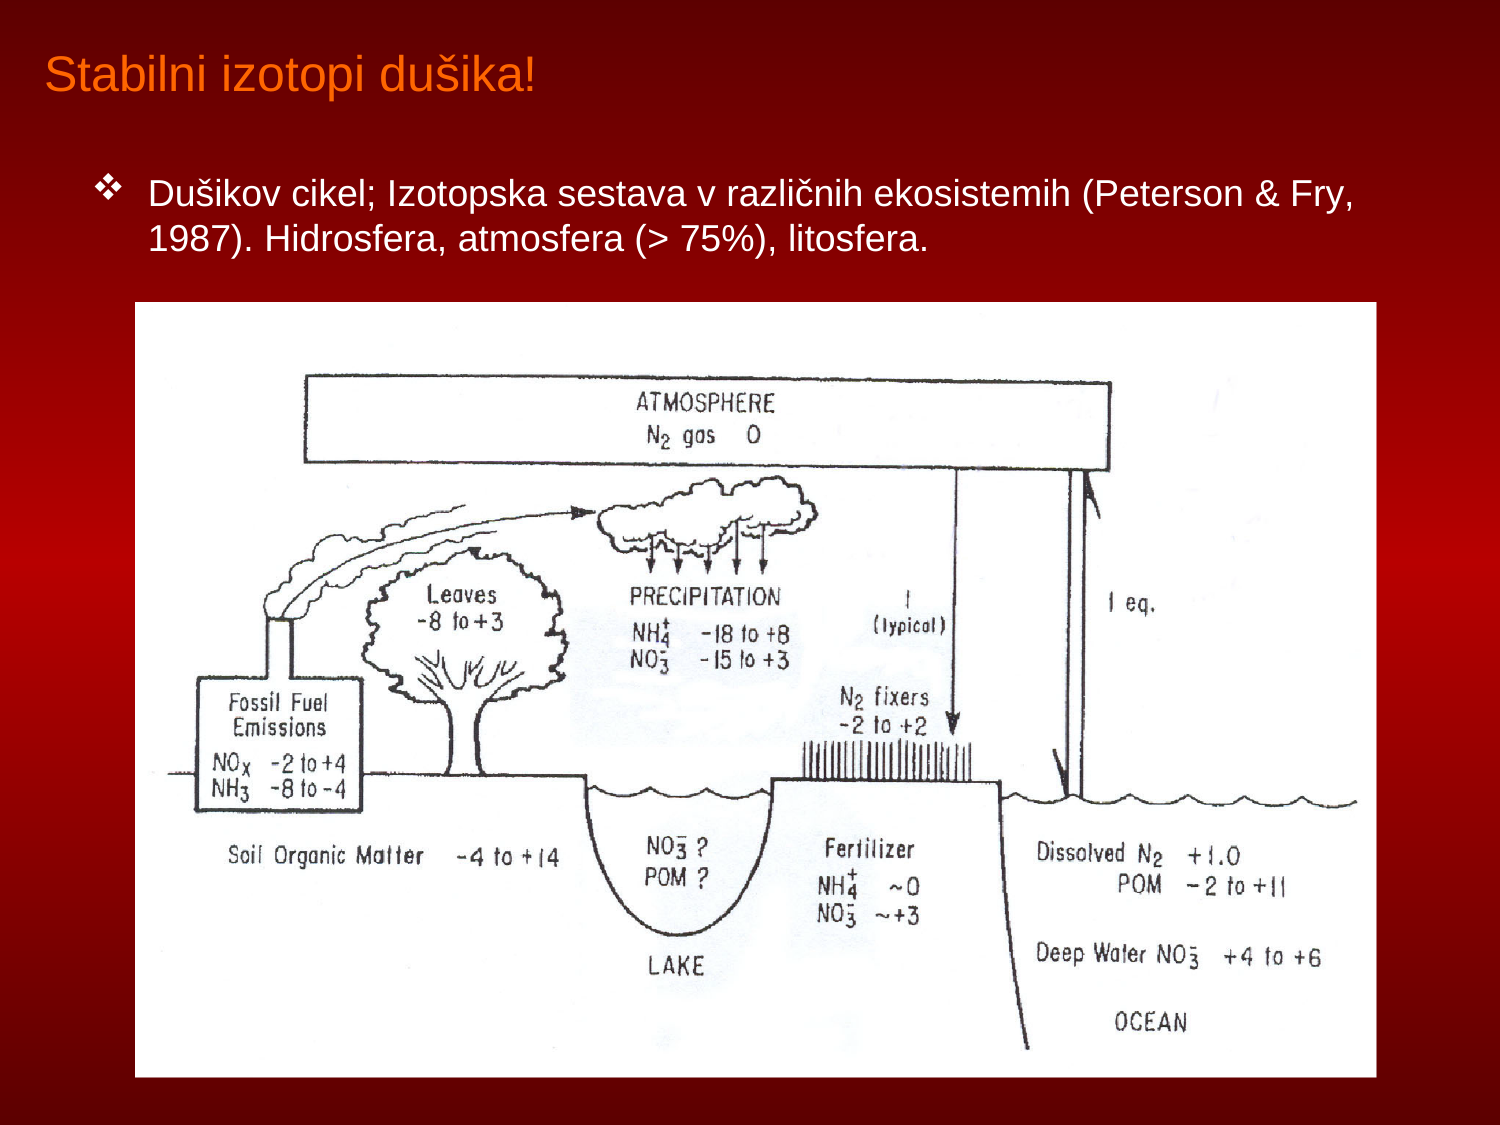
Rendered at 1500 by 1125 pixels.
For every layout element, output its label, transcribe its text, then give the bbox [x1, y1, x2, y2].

list Dušikov cikel; Izotopska sestava v različnih ekosistemih (Peterson & Fry, 1987). Hidrosfera, atmosfera (> 75%), litosfera. [76, 160, 1427, 339]
chart [135, 302, 1377, 1078]
title Stabilni izotopi dušika! [29, 31, 1380, 112]
